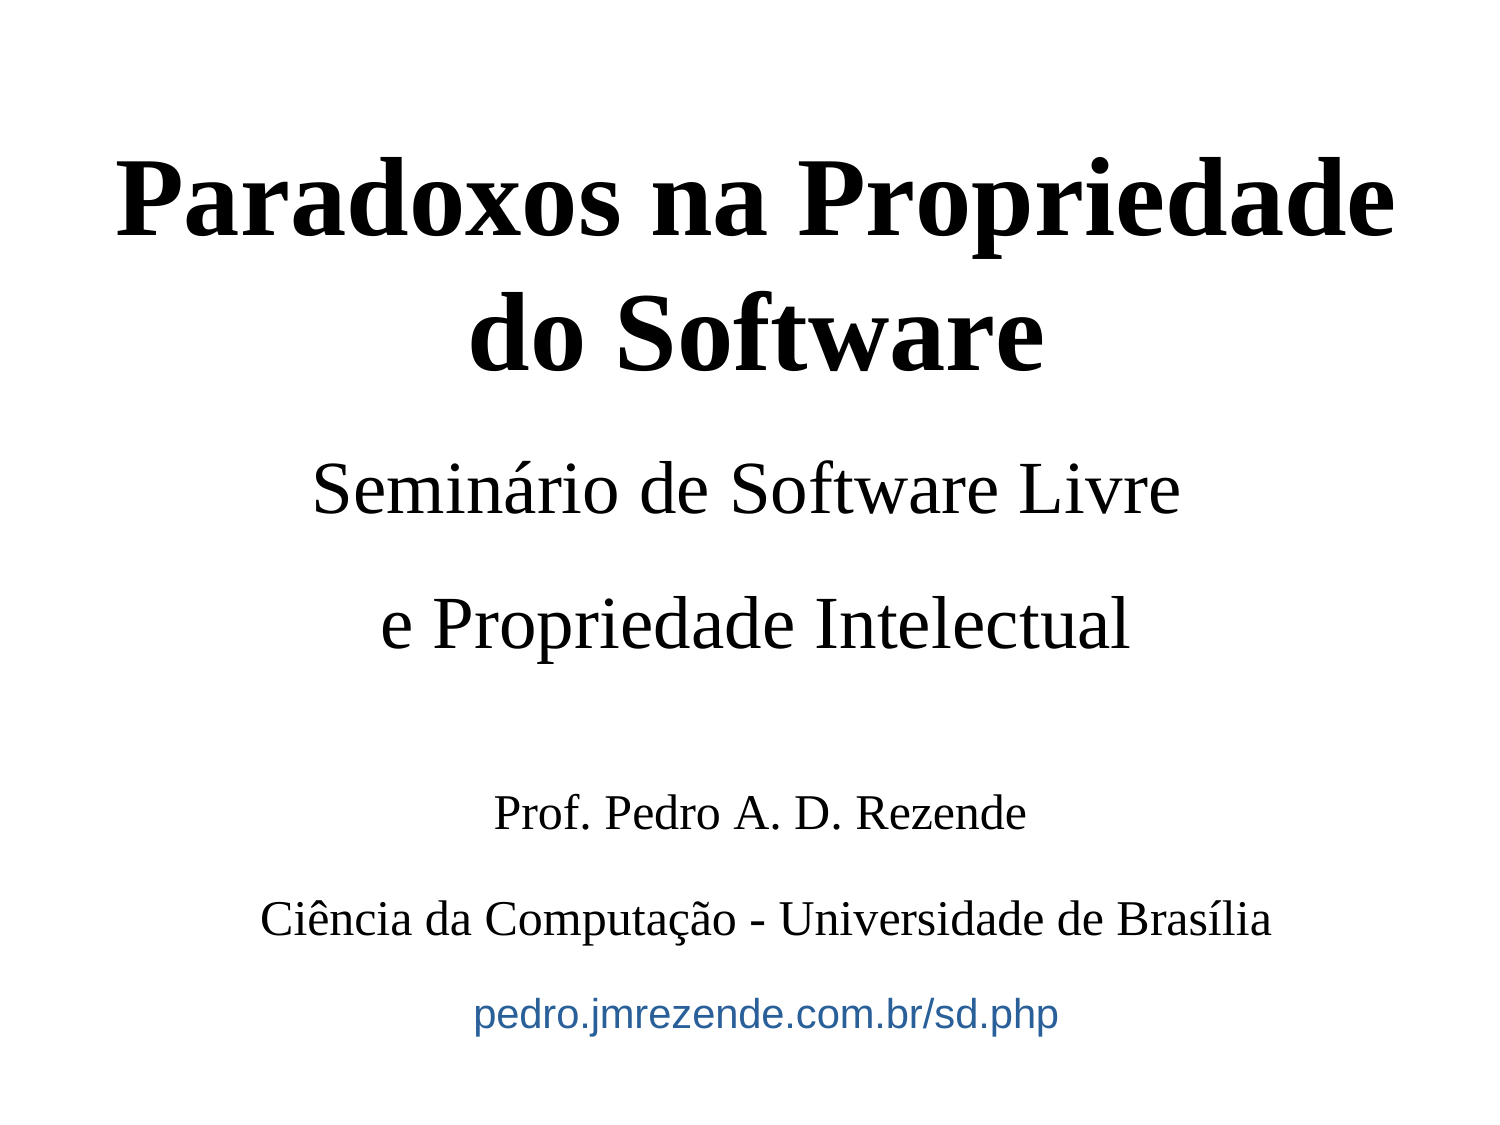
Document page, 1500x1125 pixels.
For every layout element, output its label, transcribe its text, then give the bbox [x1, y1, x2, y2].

text_box Prof. Pedro A. D. Rezende Ciência da Computação - Universidade de Brasília pedro.jmrezende.com.br/sd.php [96, 739, 1361, 1053]
title Paradoxos na Propriedade do Software Seminário de Software Livre e Propriedade Intelectual [55, 90, 1459, 700]
